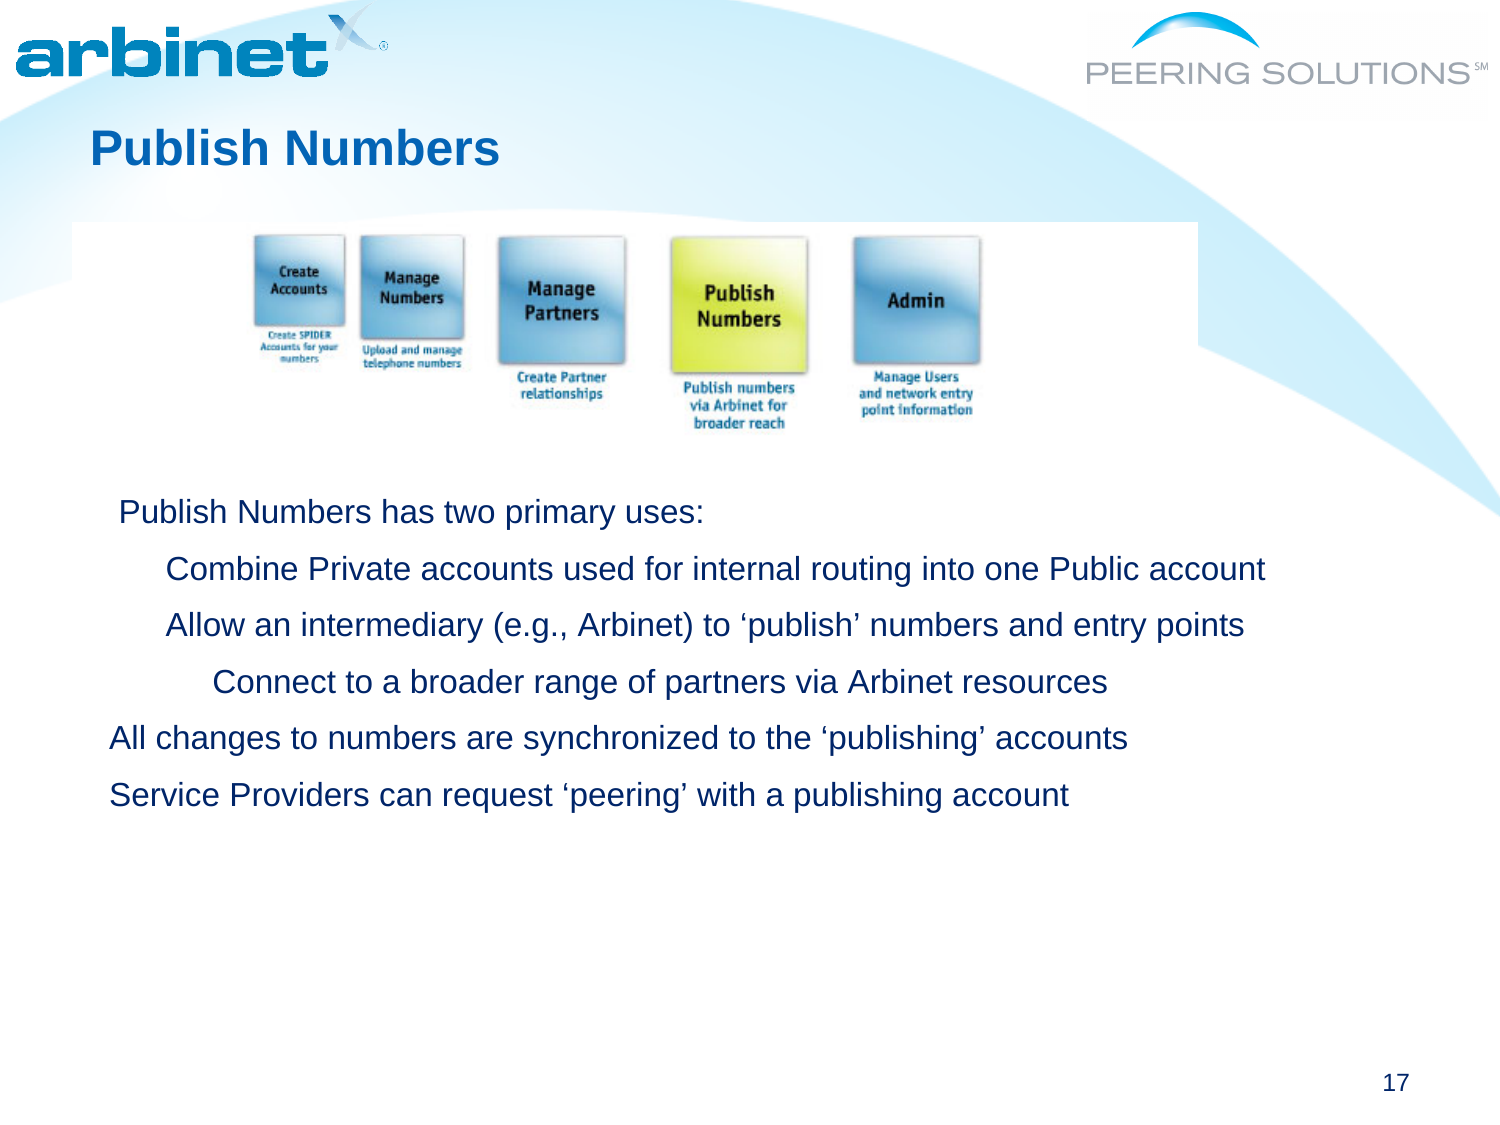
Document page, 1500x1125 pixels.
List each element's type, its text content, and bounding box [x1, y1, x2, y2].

text_box Publish Numbers has two primary uses: Combine Private accounts used for internal routing into one Public account Allow an intermediary (e.g., Arbinet) to ‘publish’ numbers and entry points Connect to a broader range of partners via Arbinet resources All changes to numbers are synchronized to the ‘publishing’ accounts Service Providers can request ‘peering’ with a publishing account [94, 475, 1364, 976]
text_box [61, 450, 1397, 611]
picture [0, 0, 1500, 1125]
title Publish Numbers [74, 112, 1450, 188]
